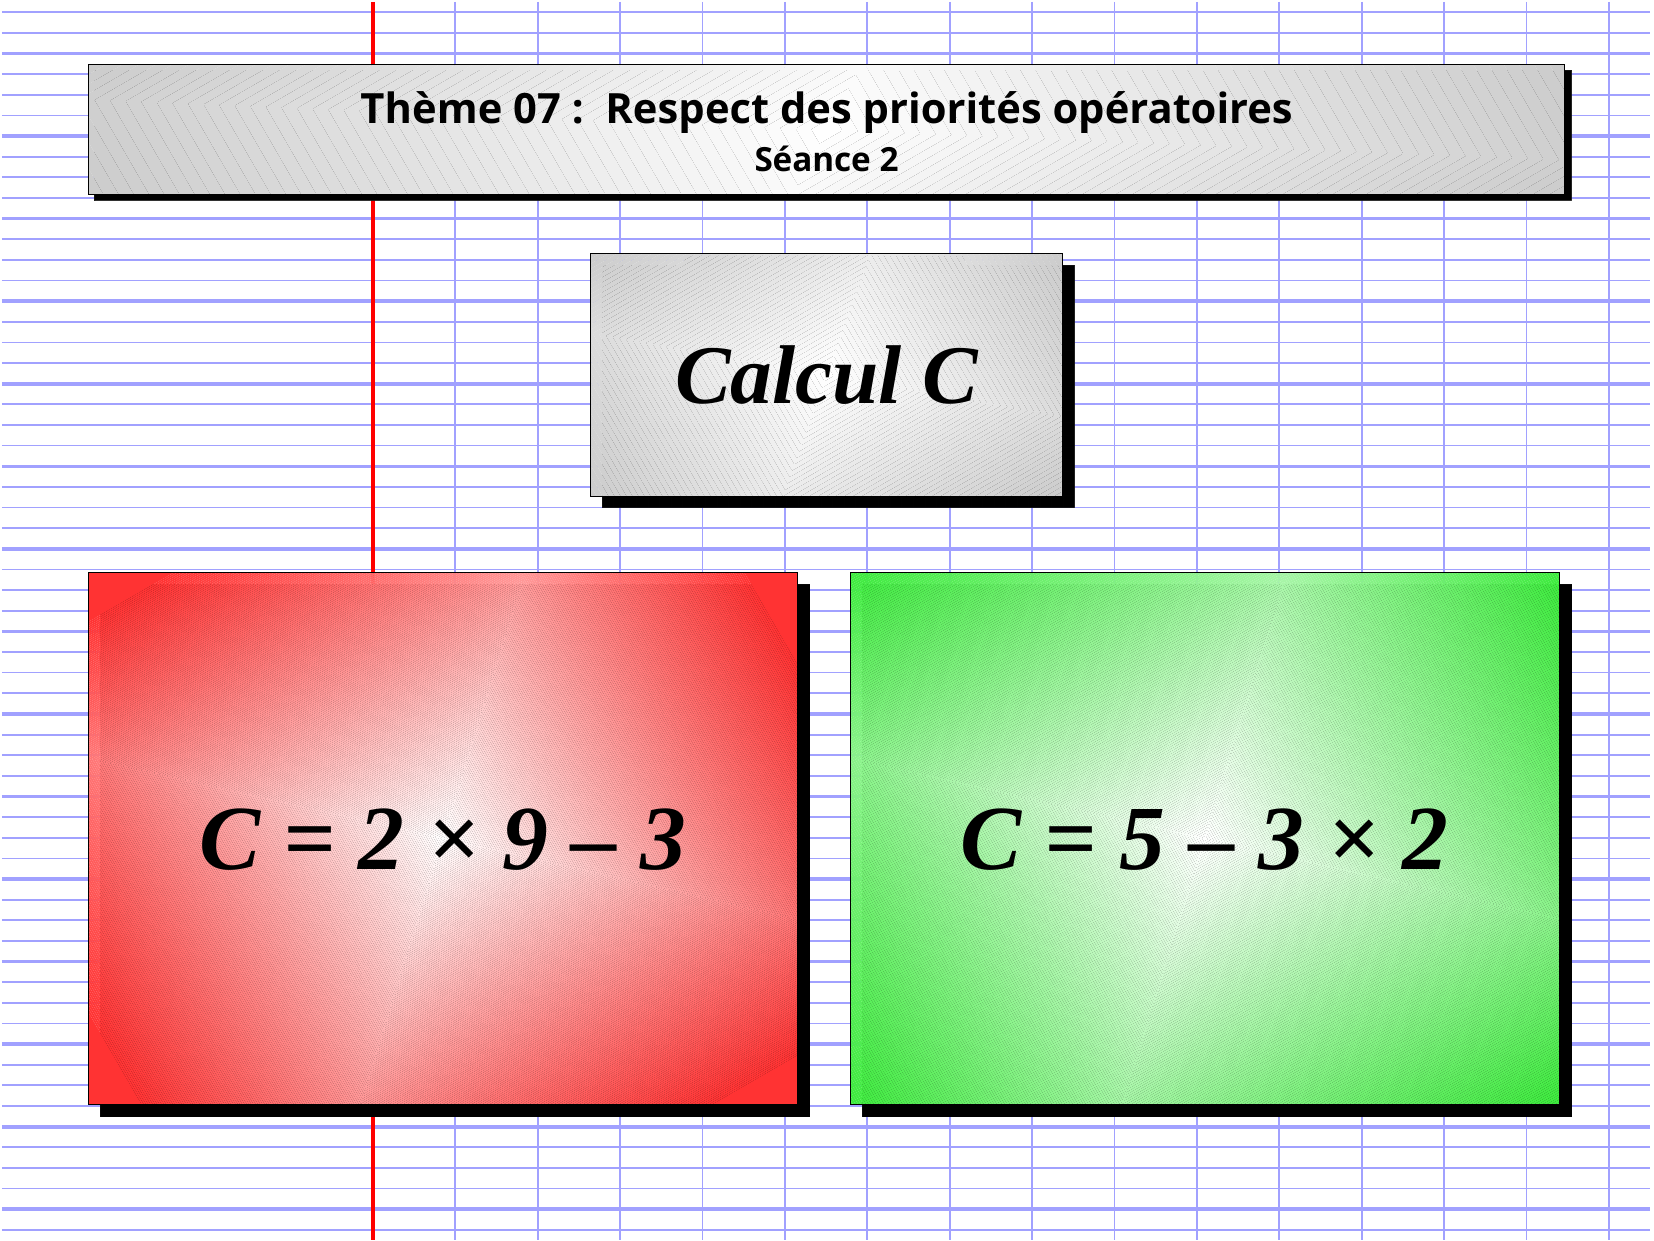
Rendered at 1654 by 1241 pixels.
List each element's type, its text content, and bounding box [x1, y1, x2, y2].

picture [0, 0, 1654, 1241]
text_box C = 5 – 3 × 2 [850, 572, 1560, 1105]
text_box C = 2 × 9 – 3 [88, 572, 798, 1105]
text_box Thème 07 : Respect des priorités opératoires Séance 2 [88, 64, 1565, 195]
text_box Calcul C [590, 253, 1063, 497]
